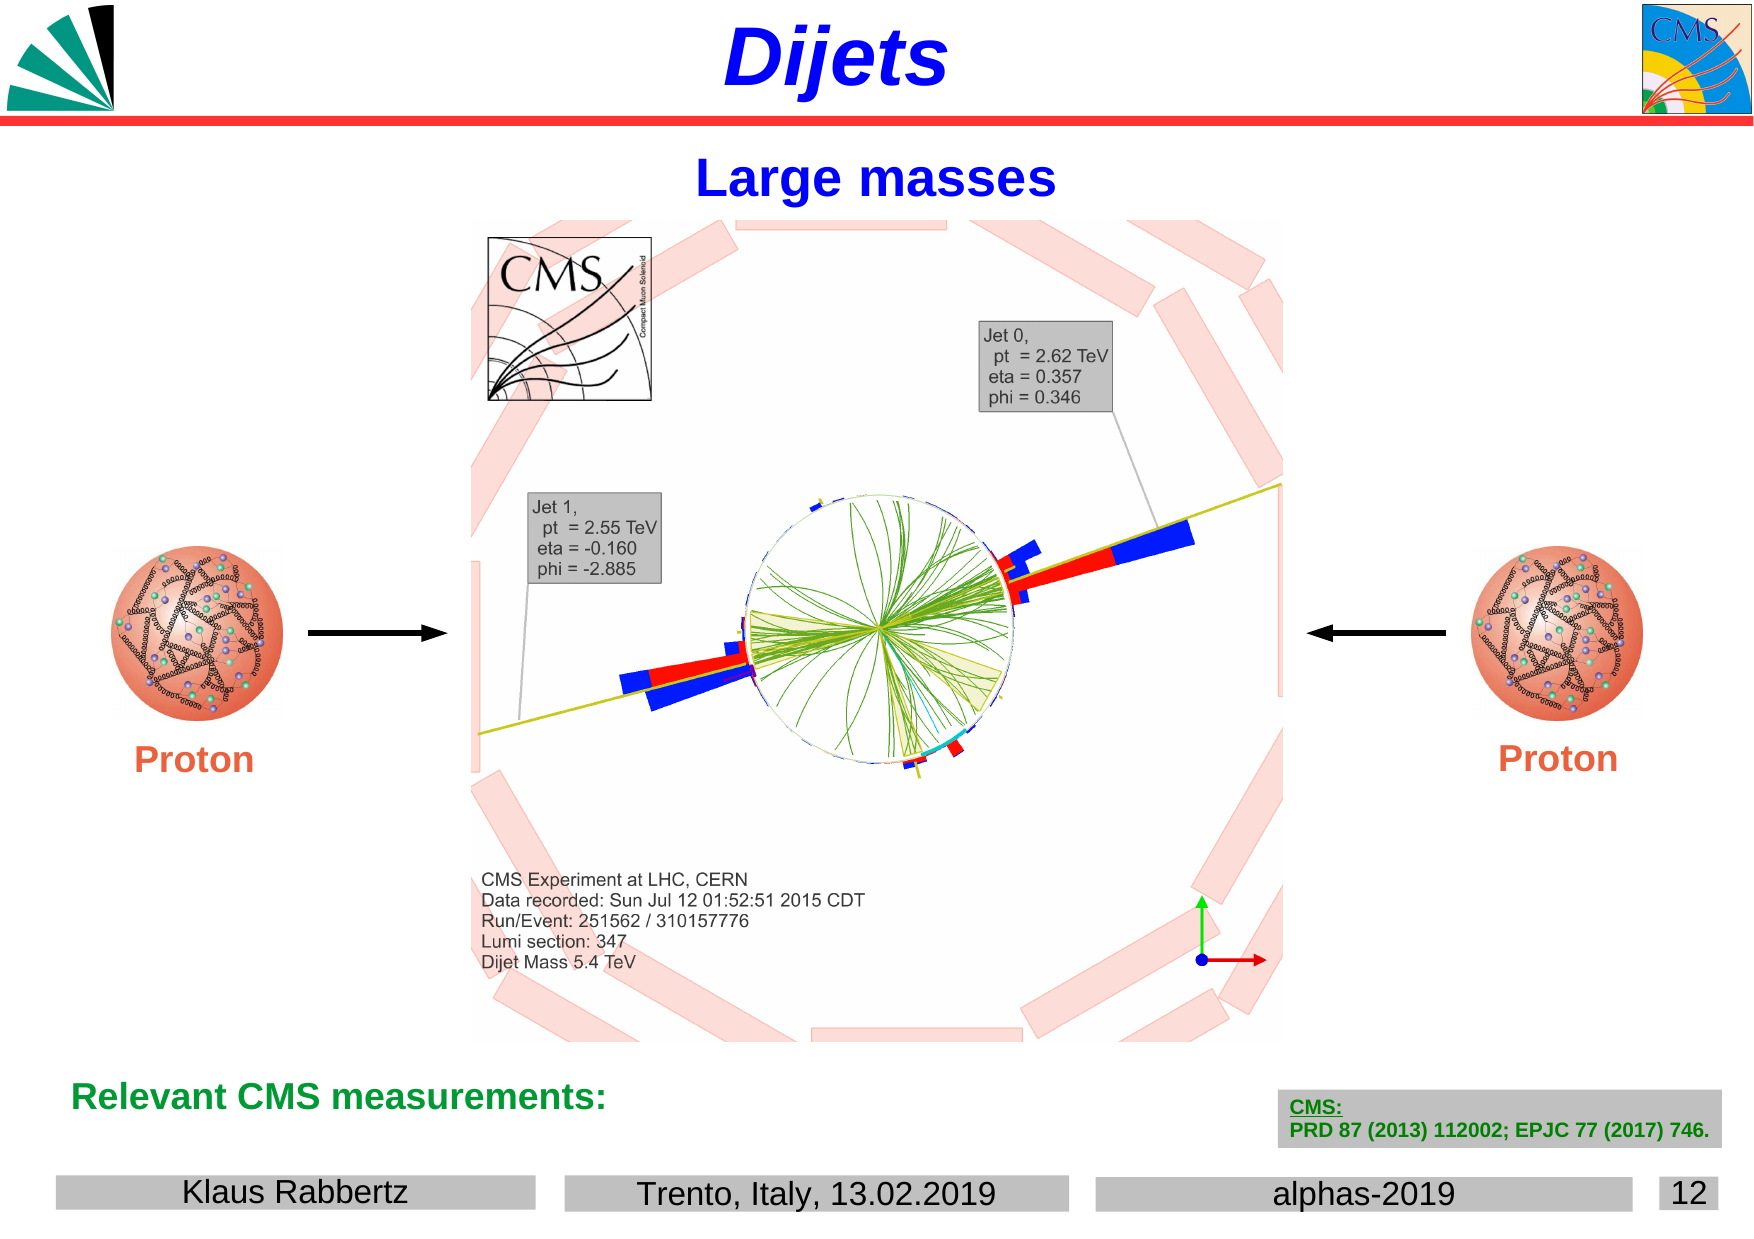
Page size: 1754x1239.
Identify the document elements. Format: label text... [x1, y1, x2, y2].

text_box Proton [1486, 731, 1632, 787]
picture [7, 5, 114, 112]
picture [1642, 4, 1752, 114]
text_box CMS: PRD 87 (2013) 112002; EPJC 77 (2017) 746. [1277, 1089, 1722, 1148]
picture [1471, 546, 1643, 721]
picture [471, 220, 1283, 1043]
text_box Large masses [683, 141, 1070, 214]
text_box Proton [122, 732, 269, 787]
text_box Relevant CMS measurements: [59, 1069, 793, 1124]
picture [111, 546, 283, 721]
title Dijets [129, 0, 1545, 114]
